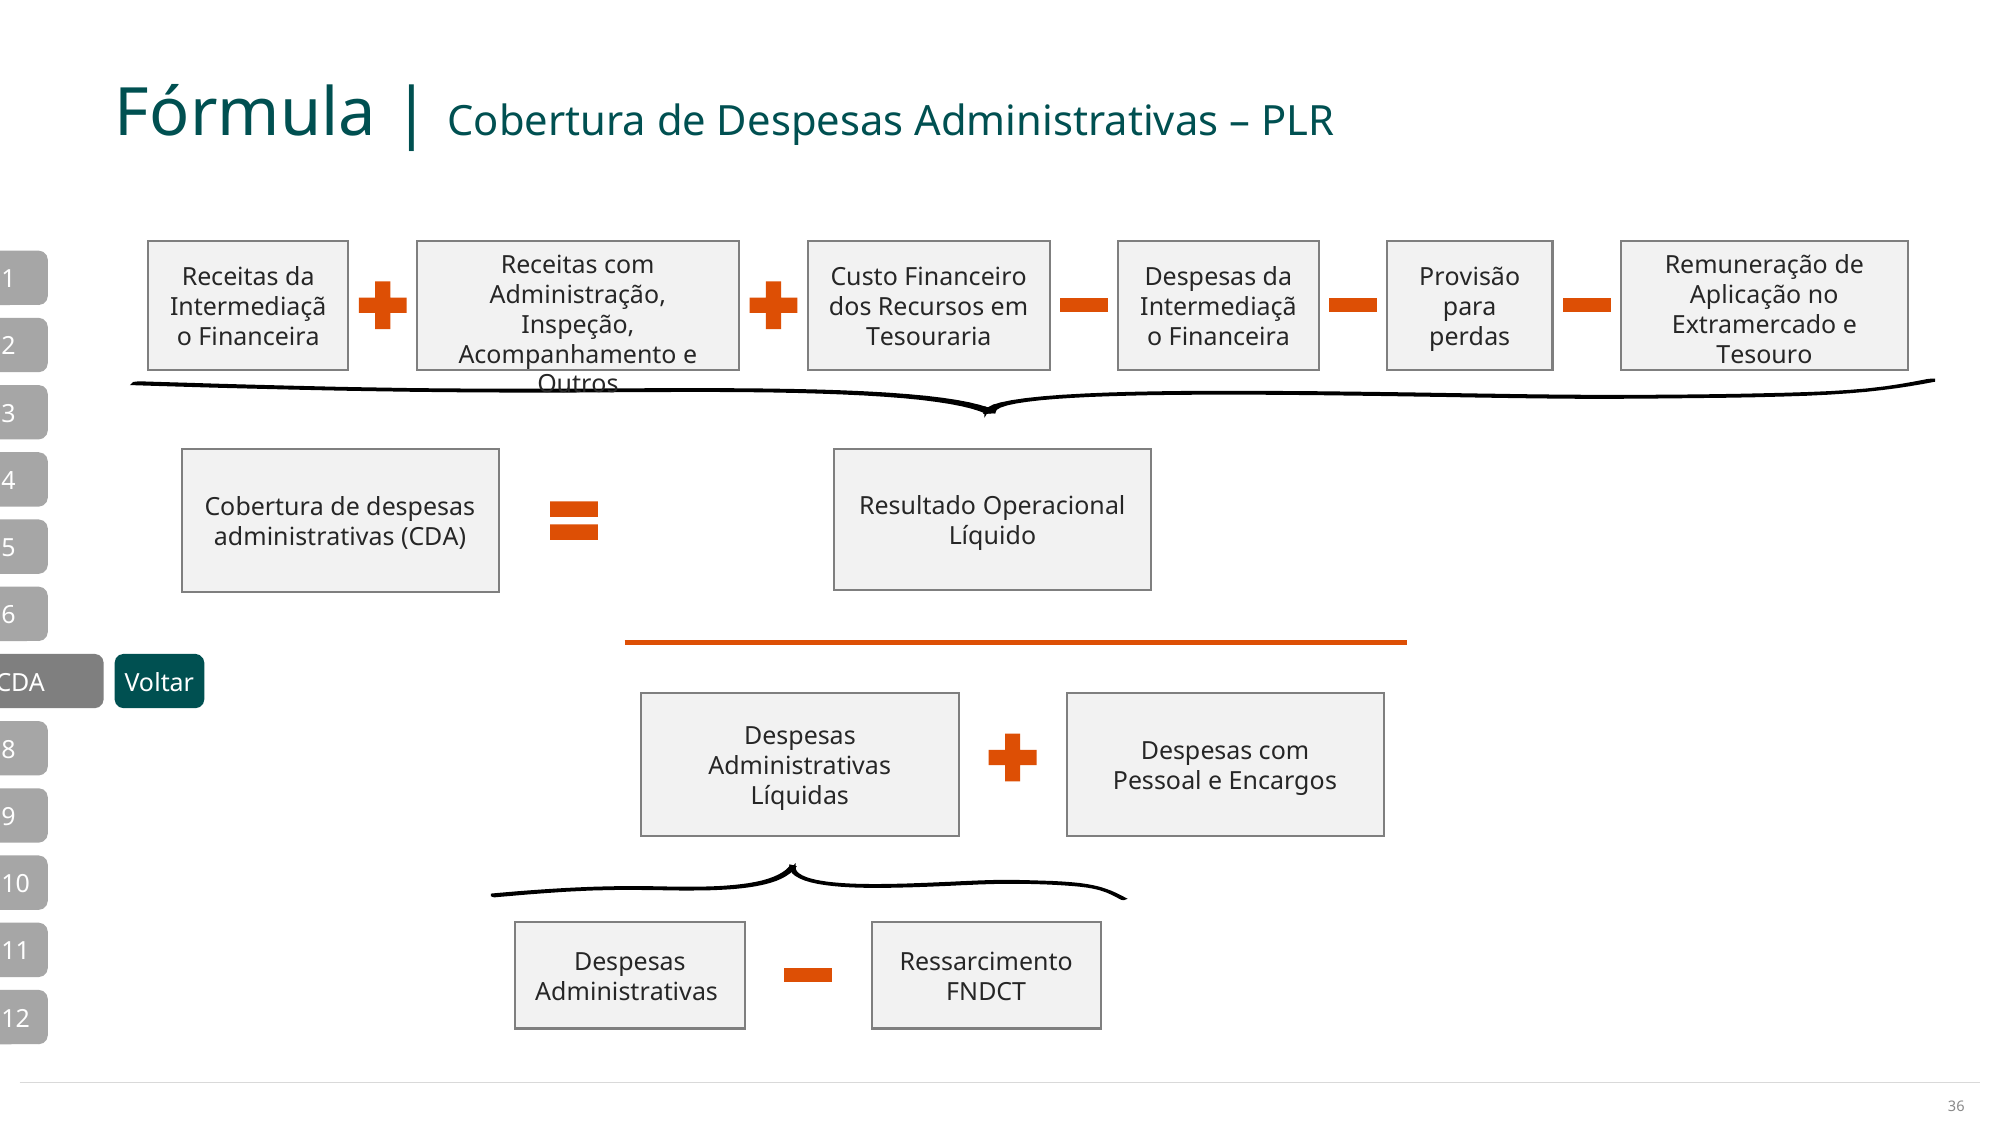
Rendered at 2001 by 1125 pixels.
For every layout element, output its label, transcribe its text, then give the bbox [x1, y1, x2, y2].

text_box 2 [0, 317, 48, 373]
text_box CDA [0, 653, 104, 709]
text_box Voltar [114, 653, 205, 709]
text_box Despesas com Pessoal e Encargos [1067, 693, 1384, 836]
text_box Provisão para perdas [1387, 241, 1553, 370]
text_box [550, 501, 598, 517]
text_box 12 [0, 989, 48, 1045]
text_box [784, 968, 832, 982]
text_box Despesas Administrativas Líquidas [641, 693, 959, 836]
text_box Cobertura de despesas administrativas (CDA) [182, 449, 499, 592]
text_box 9 [0, 788, 48, 843]
text_box [1563, 298, 1611, 312]
text_box 8 [0, 721, 48, 776]
text_box [133, 382, 543, 392]
text_box Receitas da Intermediação Financeira [148, 241, 348, 370]
text_box Custo Financeiro dos Recursos em Tesouraria [808, 241, 1050, 370]
text_box 1 [0, 250, 48, 306]
text_box 6 [0, 586, 48, 642]
text_box 3 [0, 385, 48, 440]
title Fórmula | Cobertura de Despesas Administrativas – PLR [99, 45, 1900, 173]
text_box 10 [0, 855, 48, 910]
text_box Despesas Administrativas [515, 922, 745, 1029]
text_box 4 [0, 452, 48, 507]
text_box [550, 524, 598, 540]
text_box [1329, 298, 1377, 312]
text_box Receitas com Administração, Inspeção, Acompanhamento e Outros [417, 241, 739, 370]
text_box Remuneração de Aplicação no Extramercado e Tesouro [1621, 241, 1908, 370]
text_box [988, 733, 1037, 782]
text_box [616, 380, 1935, 413]
text_box 5 [0, 519, 48, 574]
text_box [1060, 298, 1108, 312]
text_box Despesas da Intermediação Financeira [1118, 241, 1319, 370]
text_box 11 [0, 922, 48, 978]
text_box Ressarcimento FNDCT [872, 922, 1101, 1029]
text_box [492, 866, 1124, 899]
text_box Resultado Operacional Líquido [834, 449, 1151, 590]
text_box [358, 281, 407, 330]
text_box [749, 281, 798, 330]
